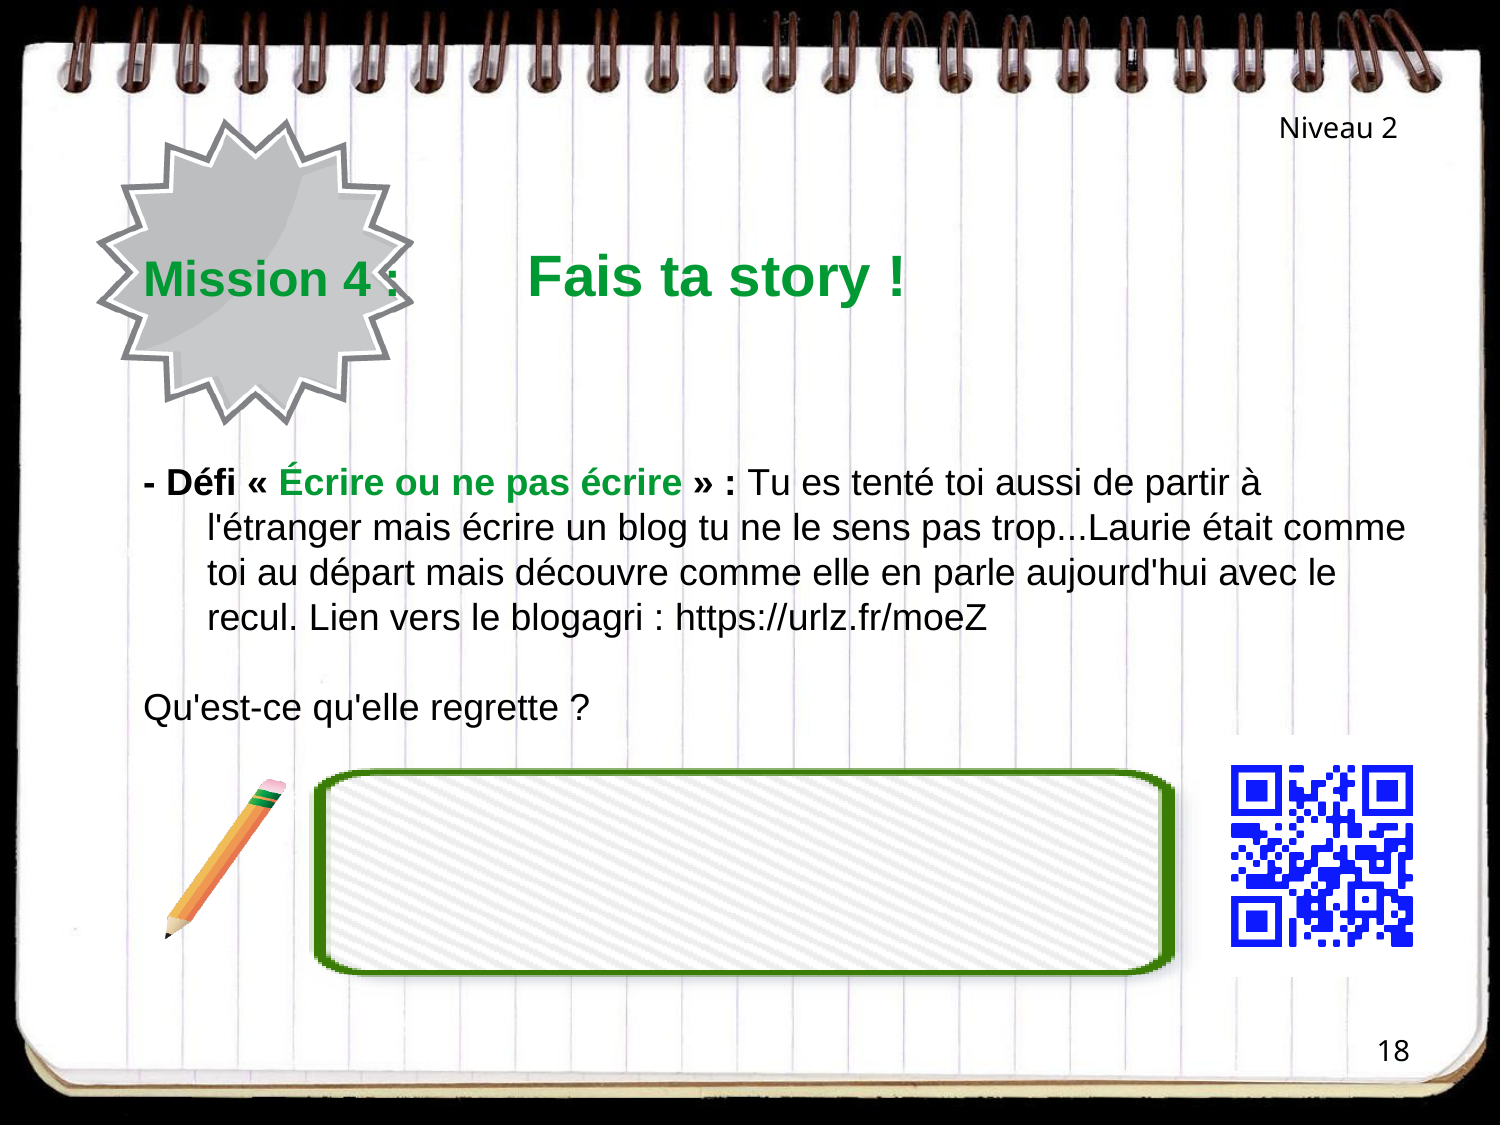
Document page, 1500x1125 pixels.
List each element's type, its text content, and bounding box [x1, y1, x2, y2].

text_box Mission 4 : Fais ta story ! - Défi « Écrire ou ne pas écrire » : Tu es tenté toi aussi de partir à l'étranger mais écrire un blog tu ne le sens pas trop...Laurie était comme toi au départ mais découvre comme elle en parle aujourd'hui avec le recul. Lien vers le blogagri : https://urlz.fr/moeZ Qu'est-ce qu'elle regrette ? [70, 230, 1437, 697]
picture [0, 0, 1500, 1125]
text_box <number> [1074, 1024, 1425, 1103]
text_box Niveau 2 [1263, 101, 1442, 153]
